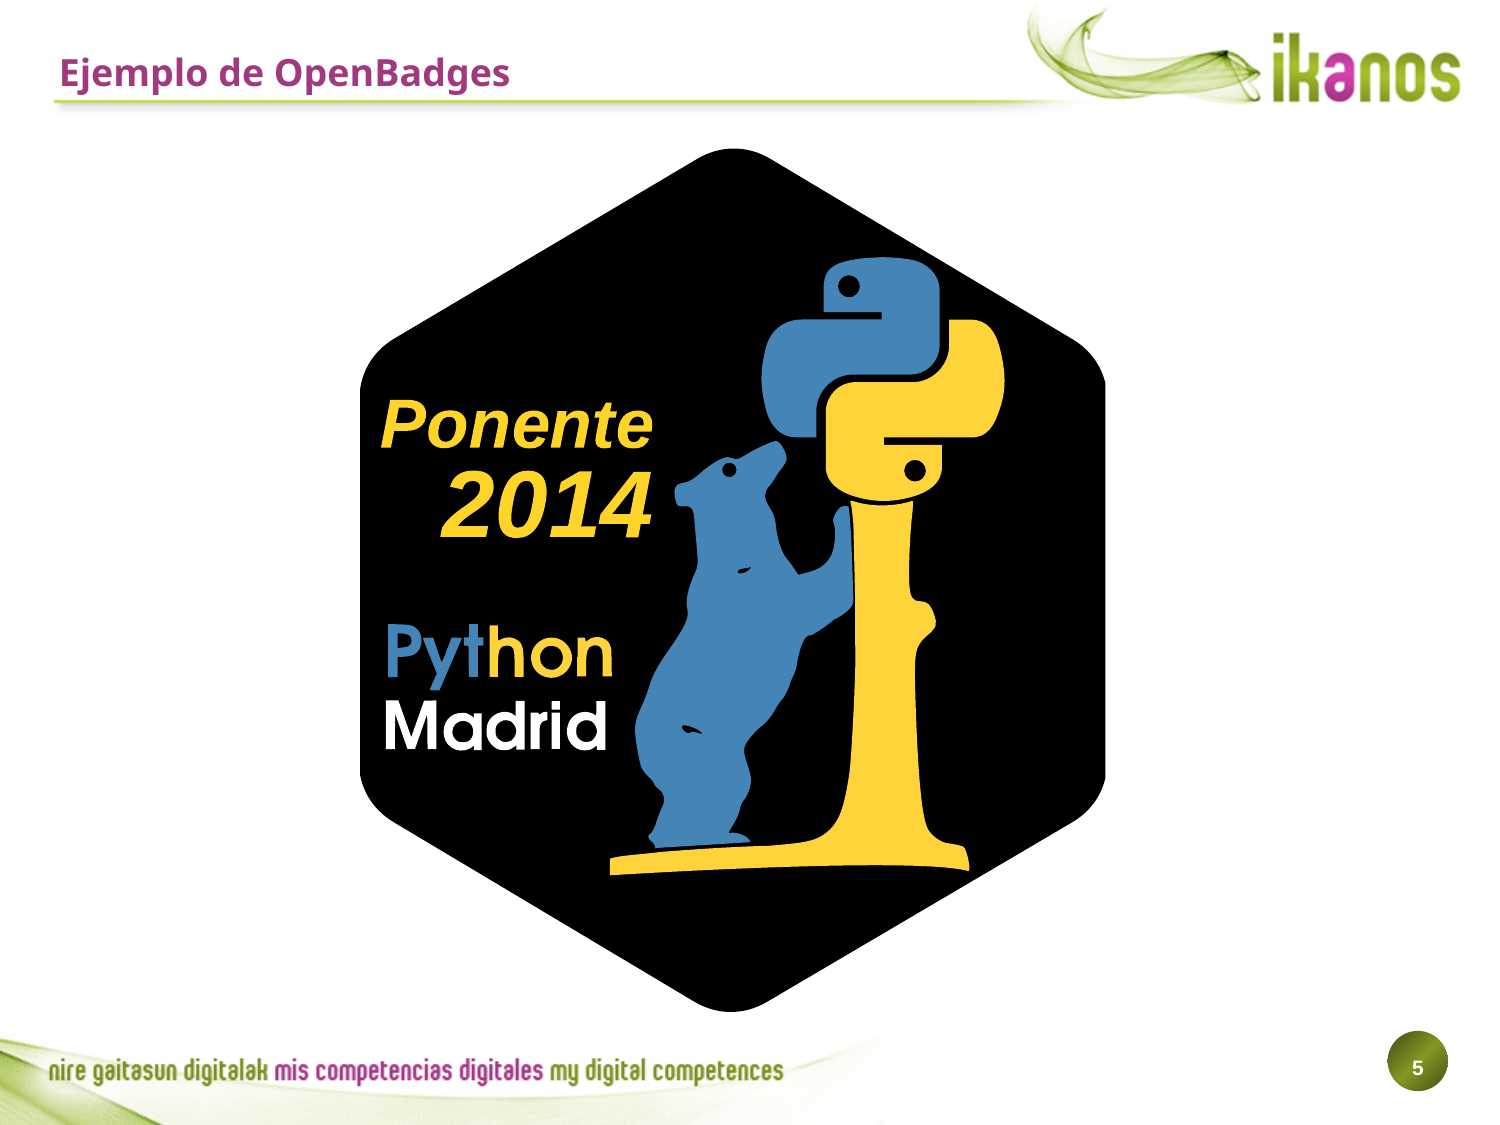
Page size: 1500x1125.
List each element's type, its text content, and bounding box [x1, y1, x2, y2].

picture [0, 0, 1500, 1125]
text_box [612, 232, 1500, 308]
text_box Ejemplo de OpenBadges [43, 41, 1010, 103]
